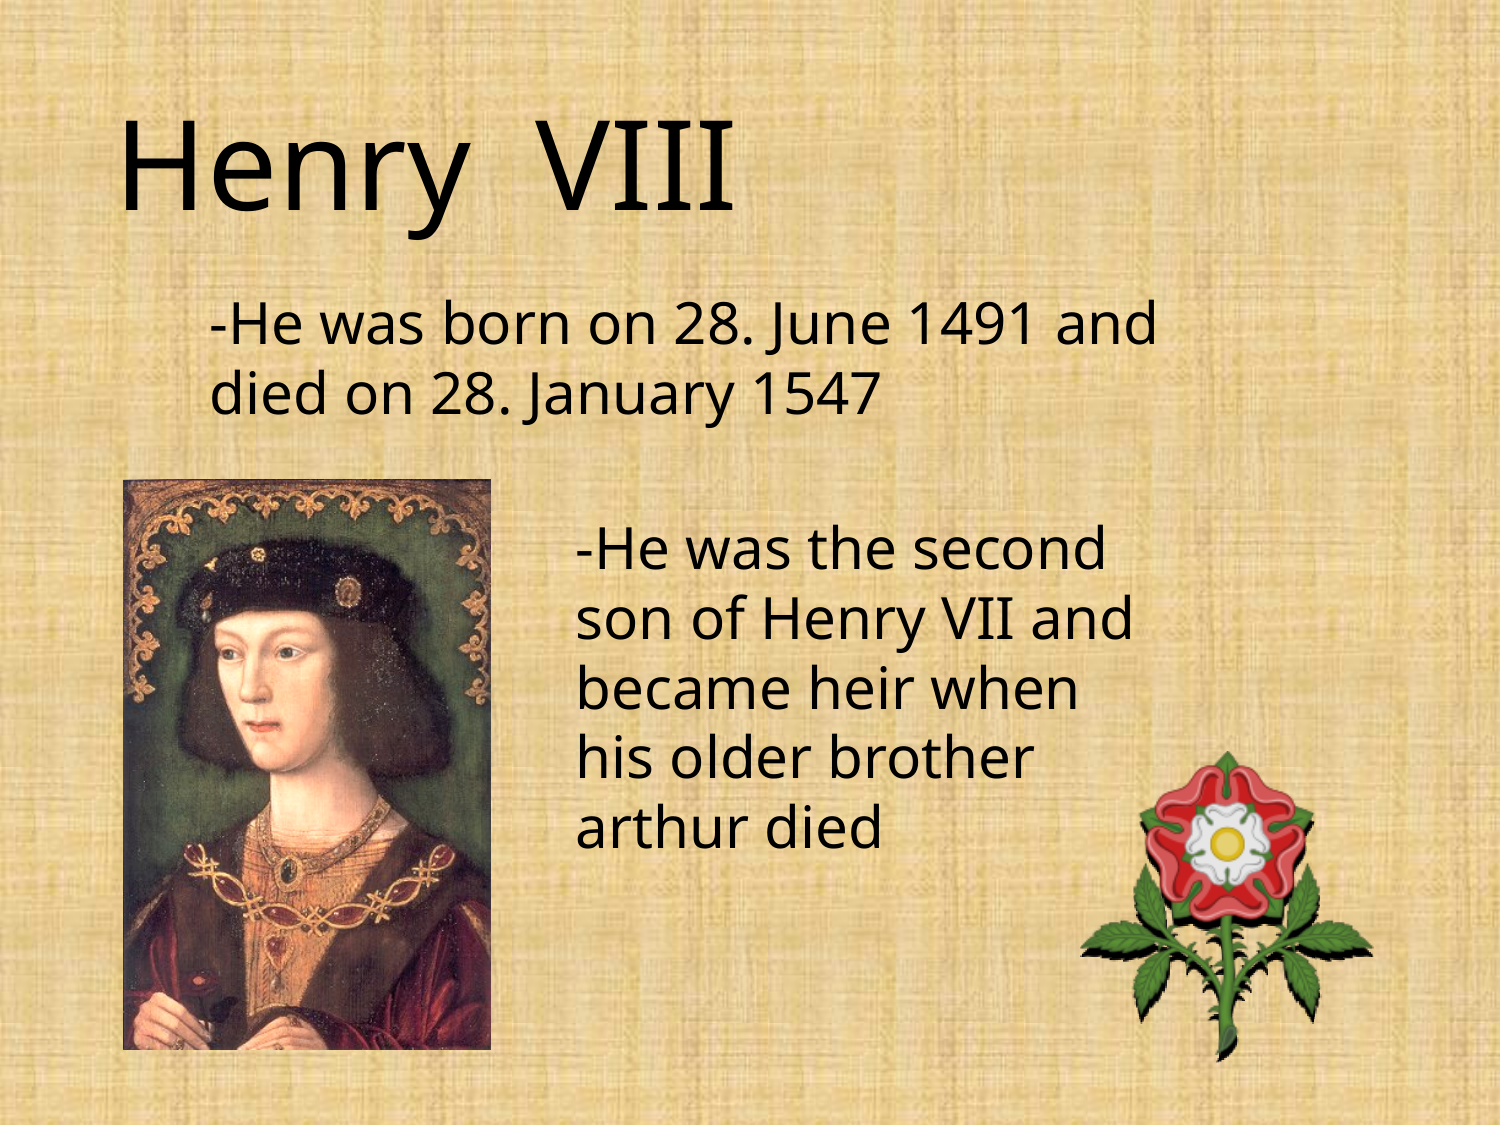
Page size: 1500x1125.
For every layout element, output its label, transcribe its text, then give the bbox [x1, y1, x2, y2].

text_box Henry VIII [100, 78, 916, 243]
text_box -He was the second son of Henry VII and became heir when his older brother arthur died [560, 503, 1176, 869]
text_box -He was born on 28. June 1491 and died on 28. January 1547 [194, 278, 1223, 434]
picture [0, 0, 1500, 1125]
